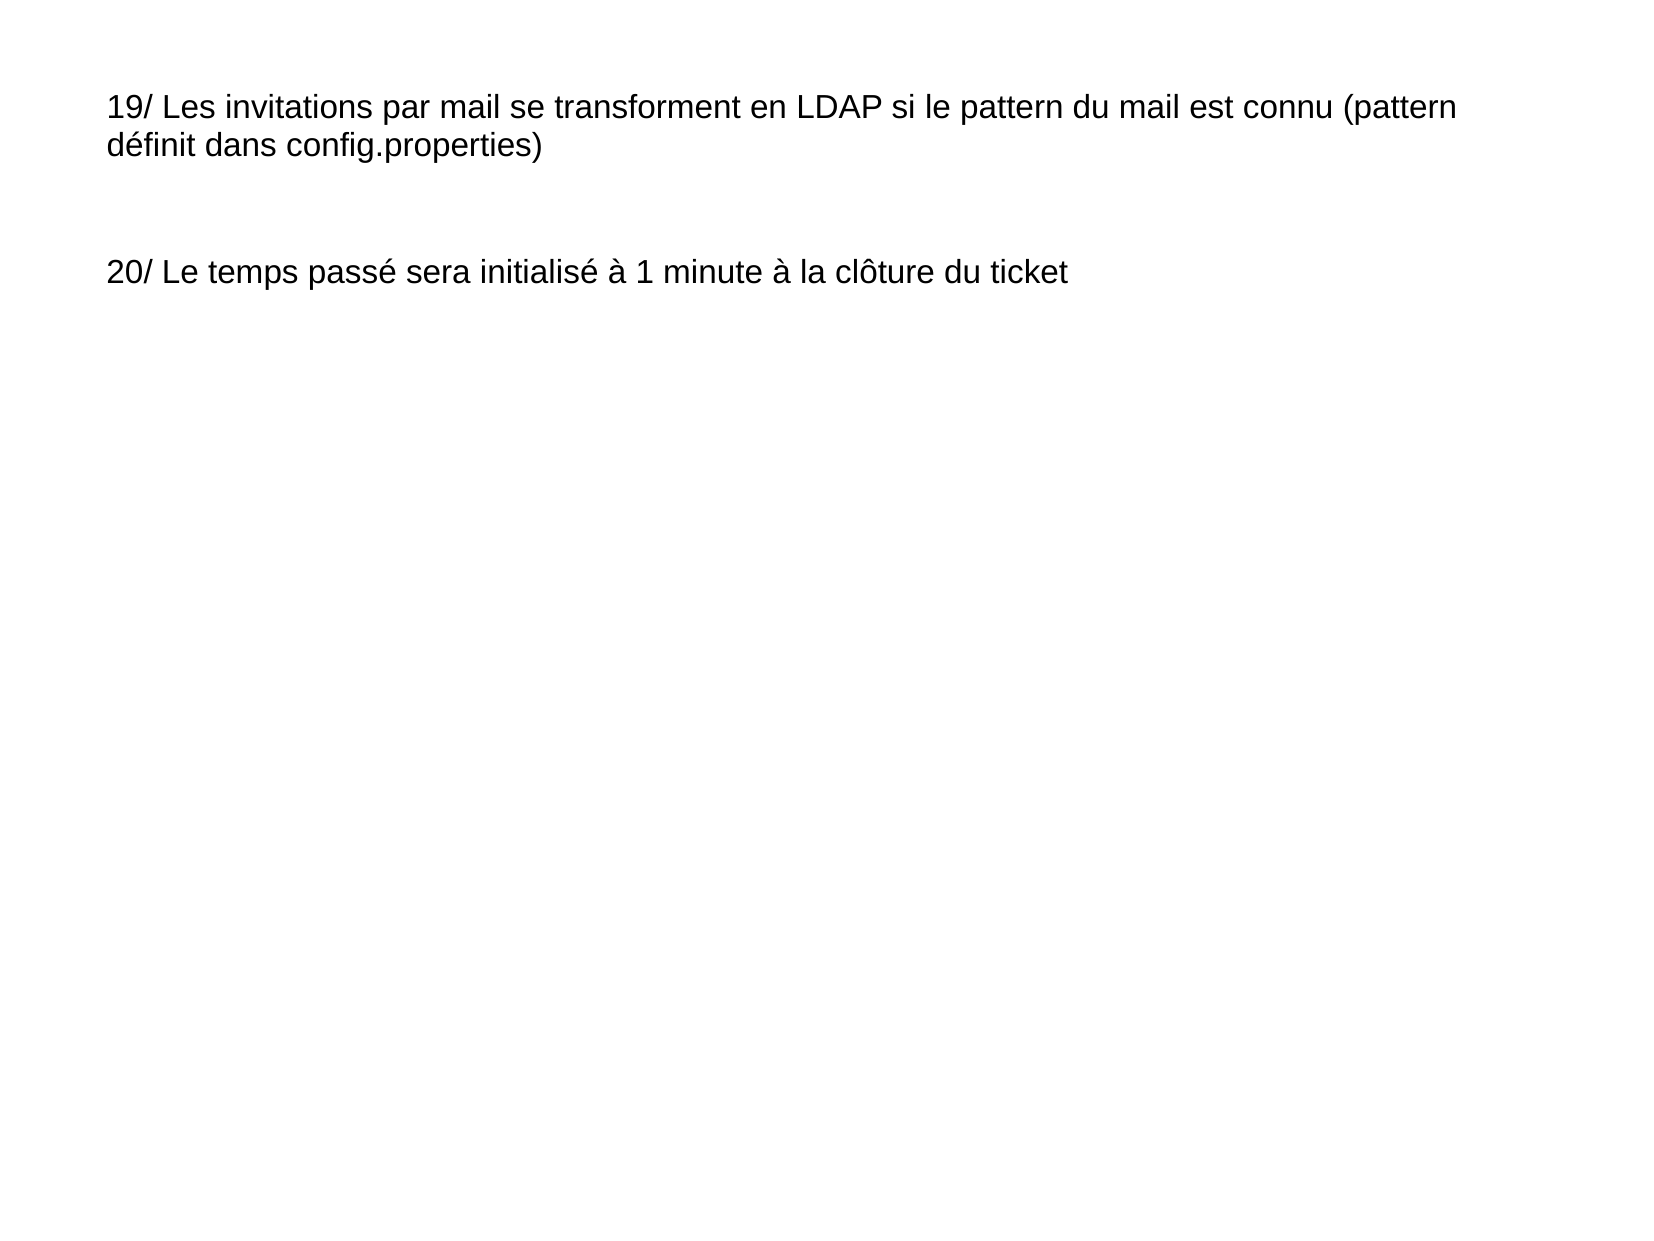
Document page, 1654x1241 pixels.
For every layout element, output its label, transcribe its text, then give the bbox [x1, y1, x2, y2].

list 20/ Le temps passé sera initialisé à 1 minute à la clôture du ticket [35, 254, 1524, 360]
list 19/ Les invitations par mail se transforment en LDAP si le pattern du mail est connu (pattern définit dans config.properties) [35, 88, 1524, 194]
